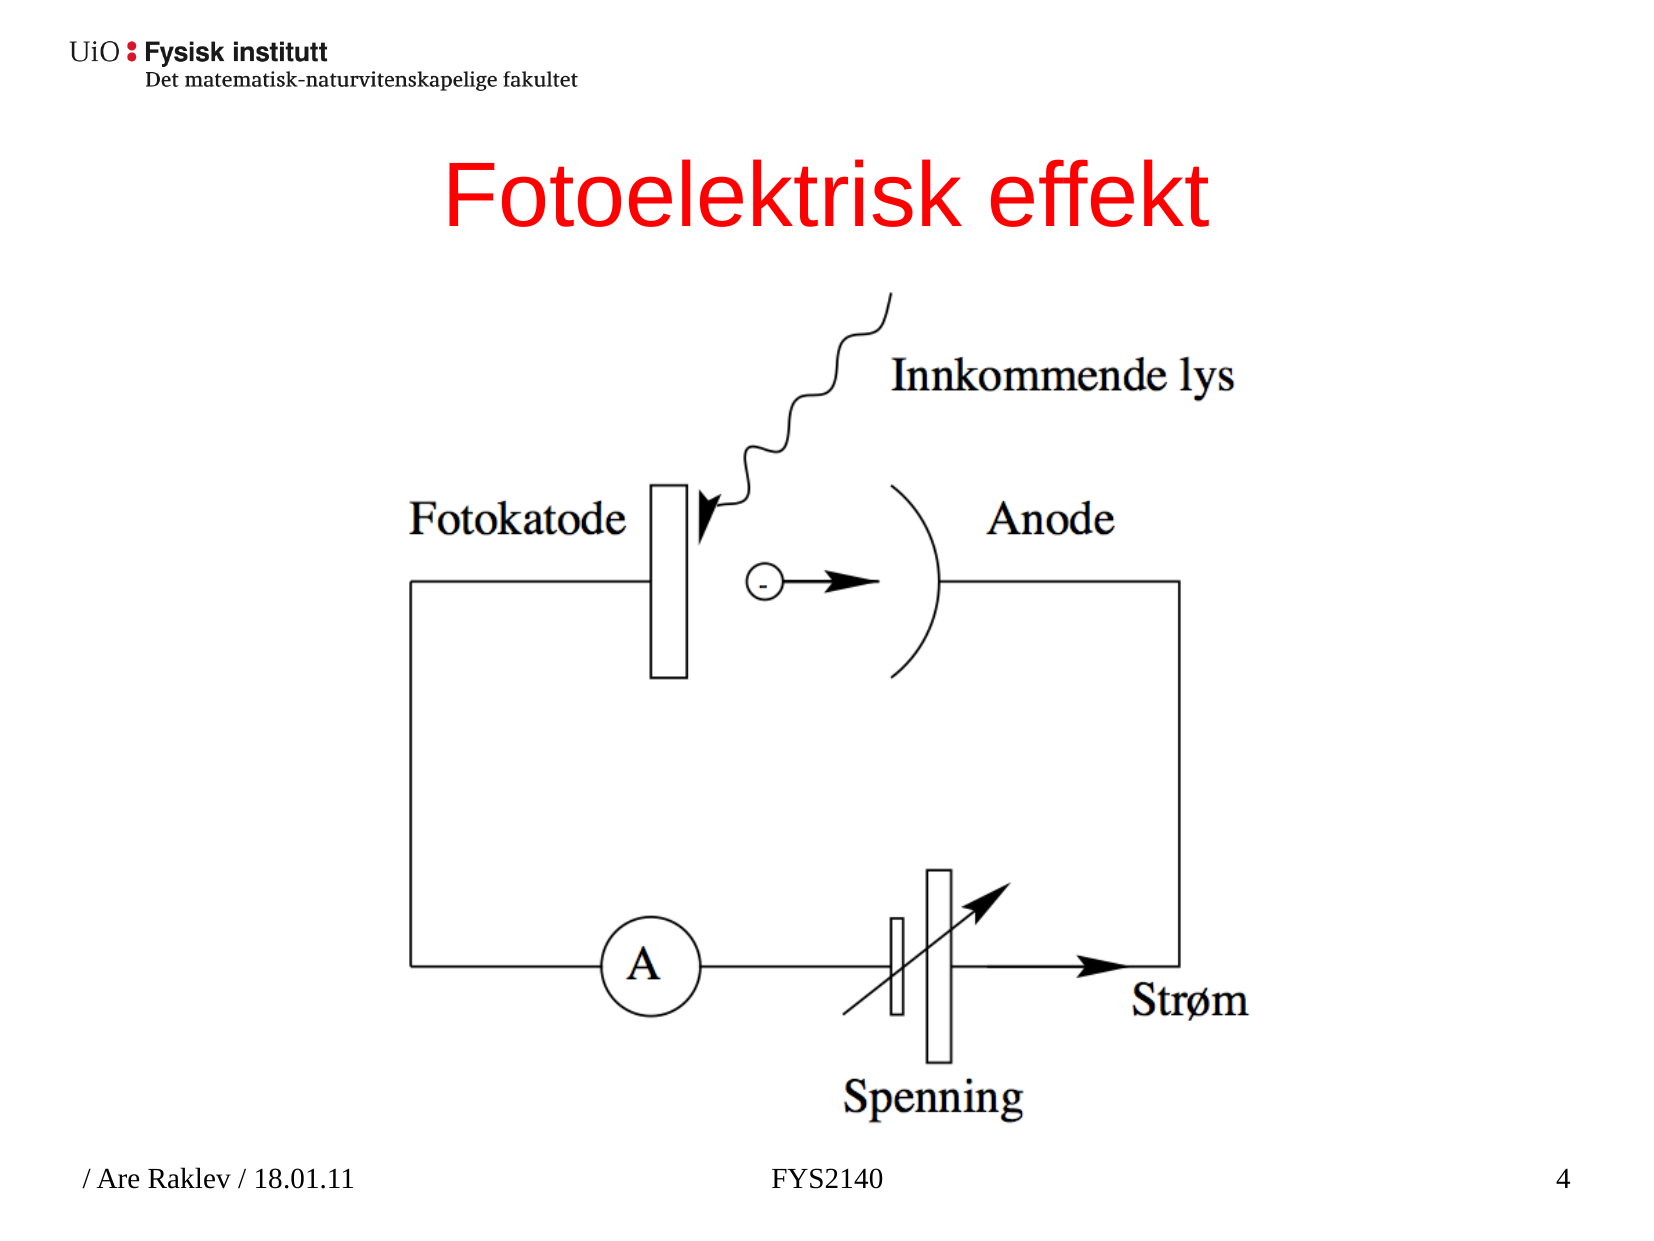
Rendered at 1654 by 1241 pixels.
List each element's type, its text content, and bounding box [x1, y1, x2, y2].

picture [68, 37, 581, 93]
title Fotoelektrisk effekt [82, 90, 1571, 298]
picture [335, 280, 1348, 1144]
